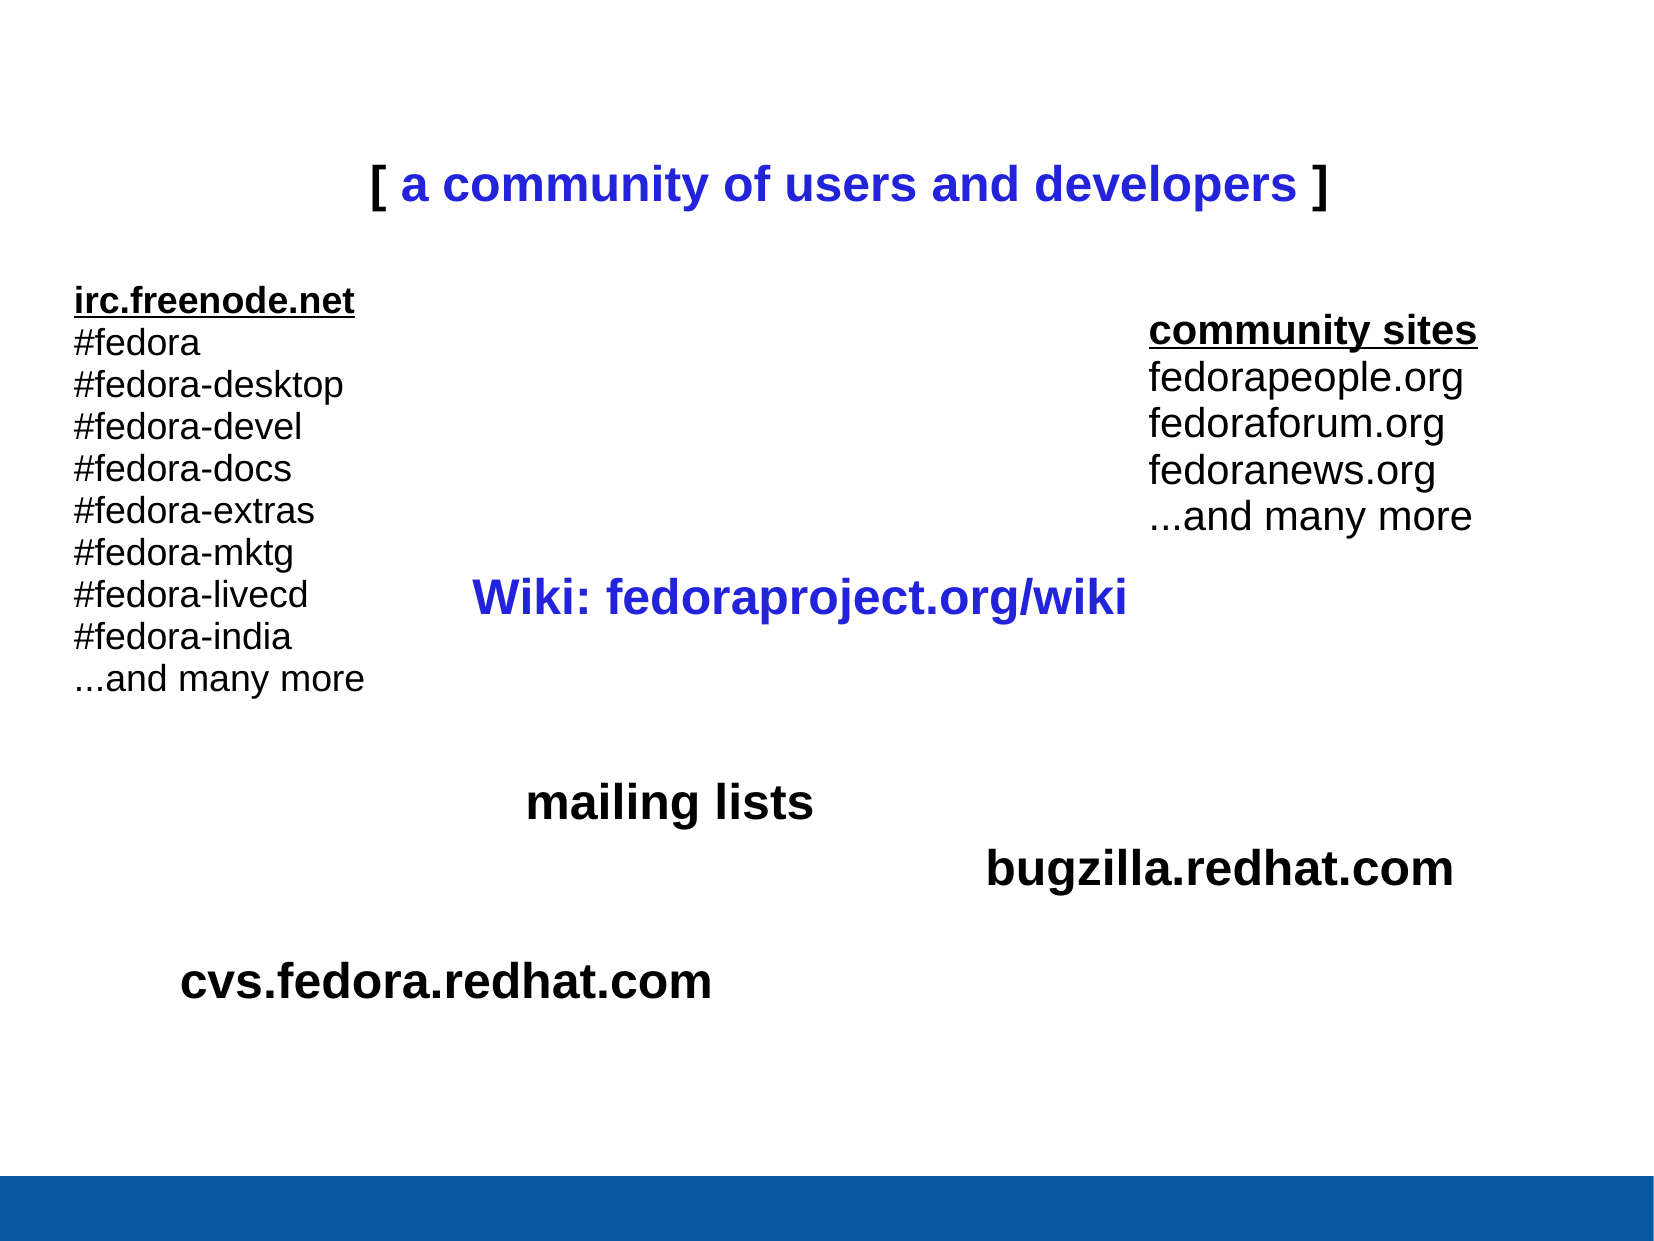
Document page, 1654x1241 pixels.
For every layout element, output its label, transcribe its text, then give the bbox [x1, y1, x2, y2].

text_box irc.freenode.net #fedora #fedora-desktop #fedora-devel #fedora-docs #fedora-extras #fedora-mktg #fedora-livecd #fedora-india ...and many more [73, 279, 475, 971]
text_box Wiki: fedoraproject.org/wiki [475, 569, 1130, 732]
text_box mailing lists [525, 774, 814, 831]
text_box [ a community of users and developers ] [370, 156, 1331, 213]
text_box cvs.fedora.redhat.com [179, 953, 716, 1009]
text_box bugzilla.redhat.com [985, 840, 1456, 896]
text_box community sites fedorapeople.org fedoraforum.org fedoranews.org ...and many more [1148, 307, 1552, 540]
picture [0, 1176, 1654, 1241]
